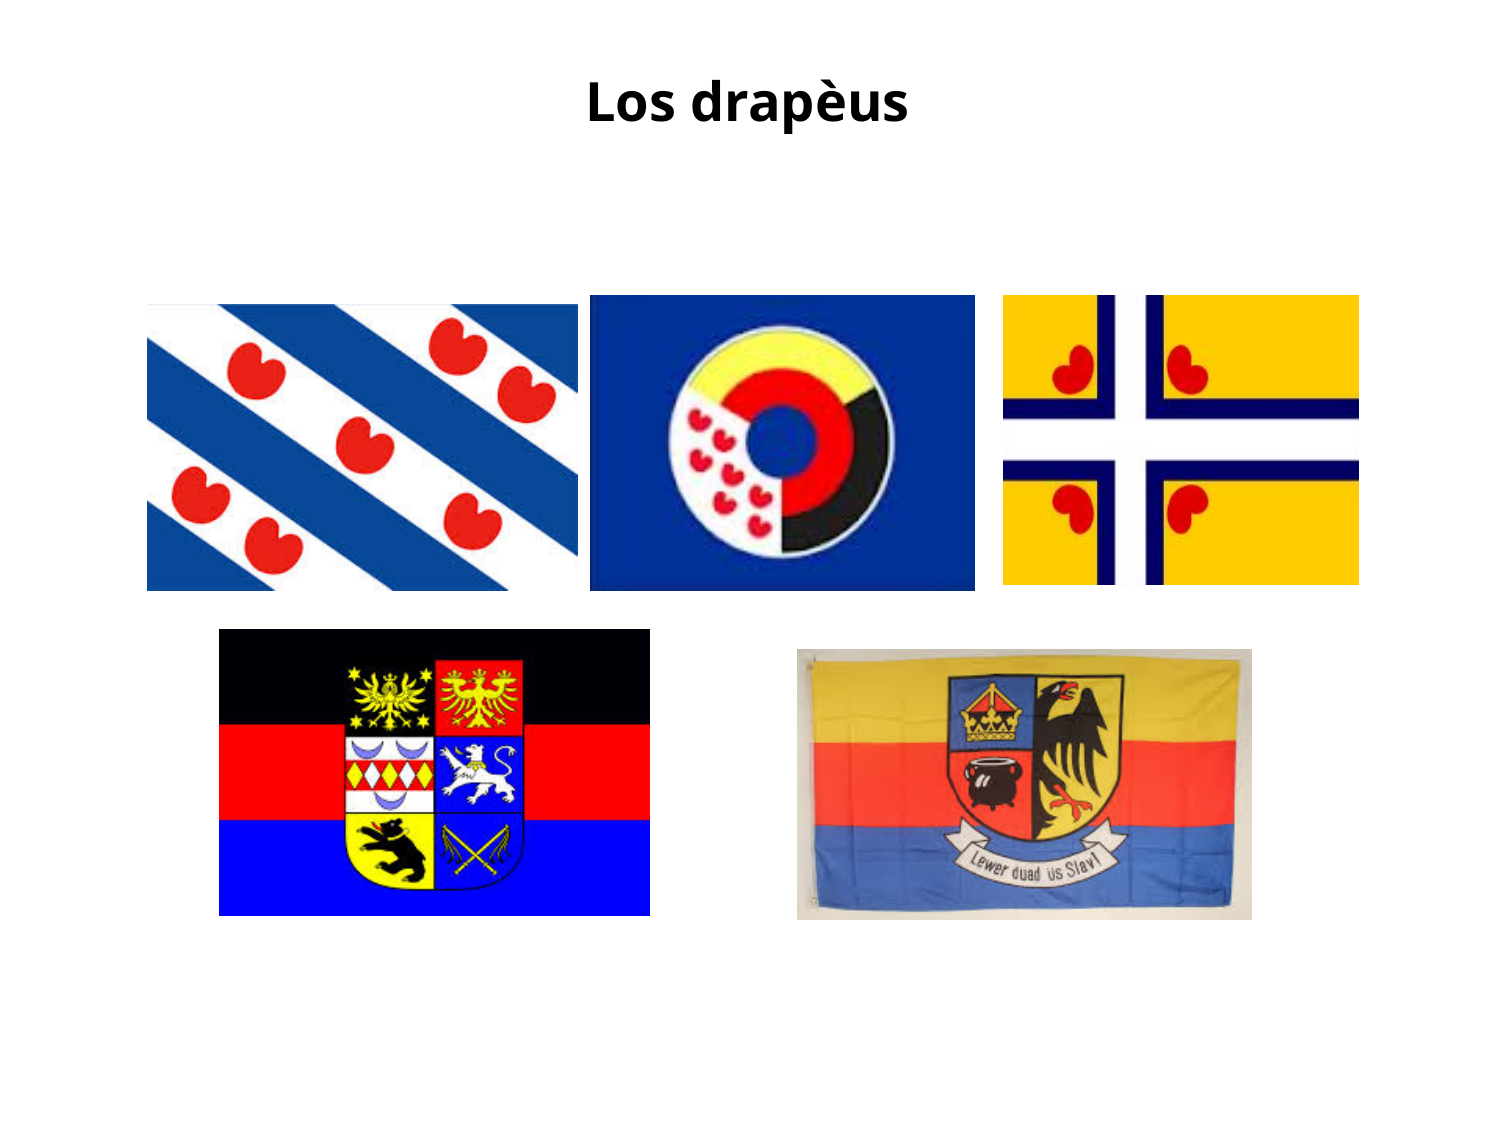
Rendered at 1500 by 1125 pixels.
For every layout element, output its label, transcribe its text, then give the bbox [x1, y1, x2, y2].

picture [219, 629, 650, 916]
picture [147, 304, 578, 591]
title Los drapèus [147, 29, 1348, 172]
picture [797, 649, 1252, 920]
picture [1003, 295, 1359, 585]
picture [590, 295, 975, 591]
chart [150, 284, 1350, 950]
